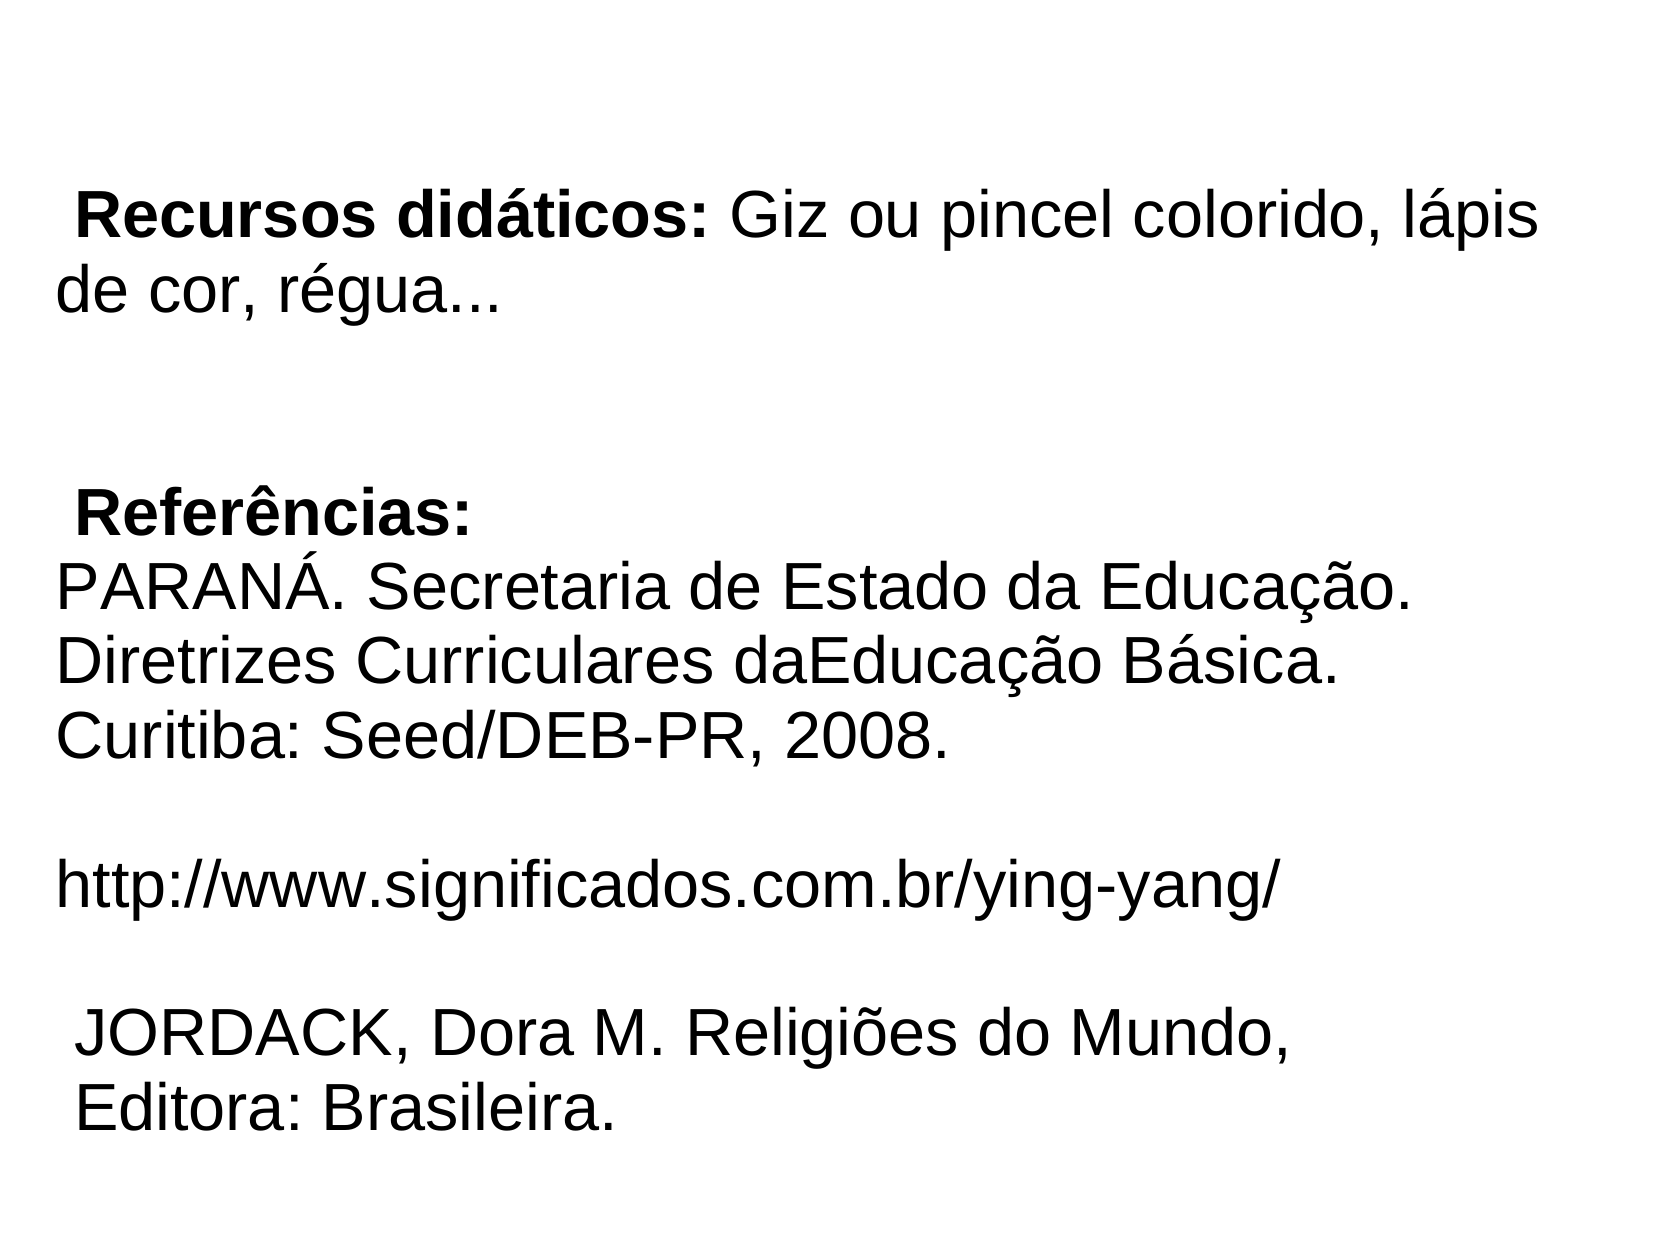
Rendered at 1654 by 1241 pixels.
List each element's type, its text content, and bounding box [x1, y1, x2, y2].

text_box Recursos didáticos: Giz ou pincel colorido, lápis de cor, régua... Referências: PARANÁ. Secretaria de Estado da Educação. Diretrizes Curriculares daEducação Básica. Curitiba: Seed/DEB-PR, 2008. http://www.significados.com.br/ying-yang/ JORDACK, Dora M. Religiões do Mundo, Editora: Brasileira. [40, 88, 1601, 1123]
